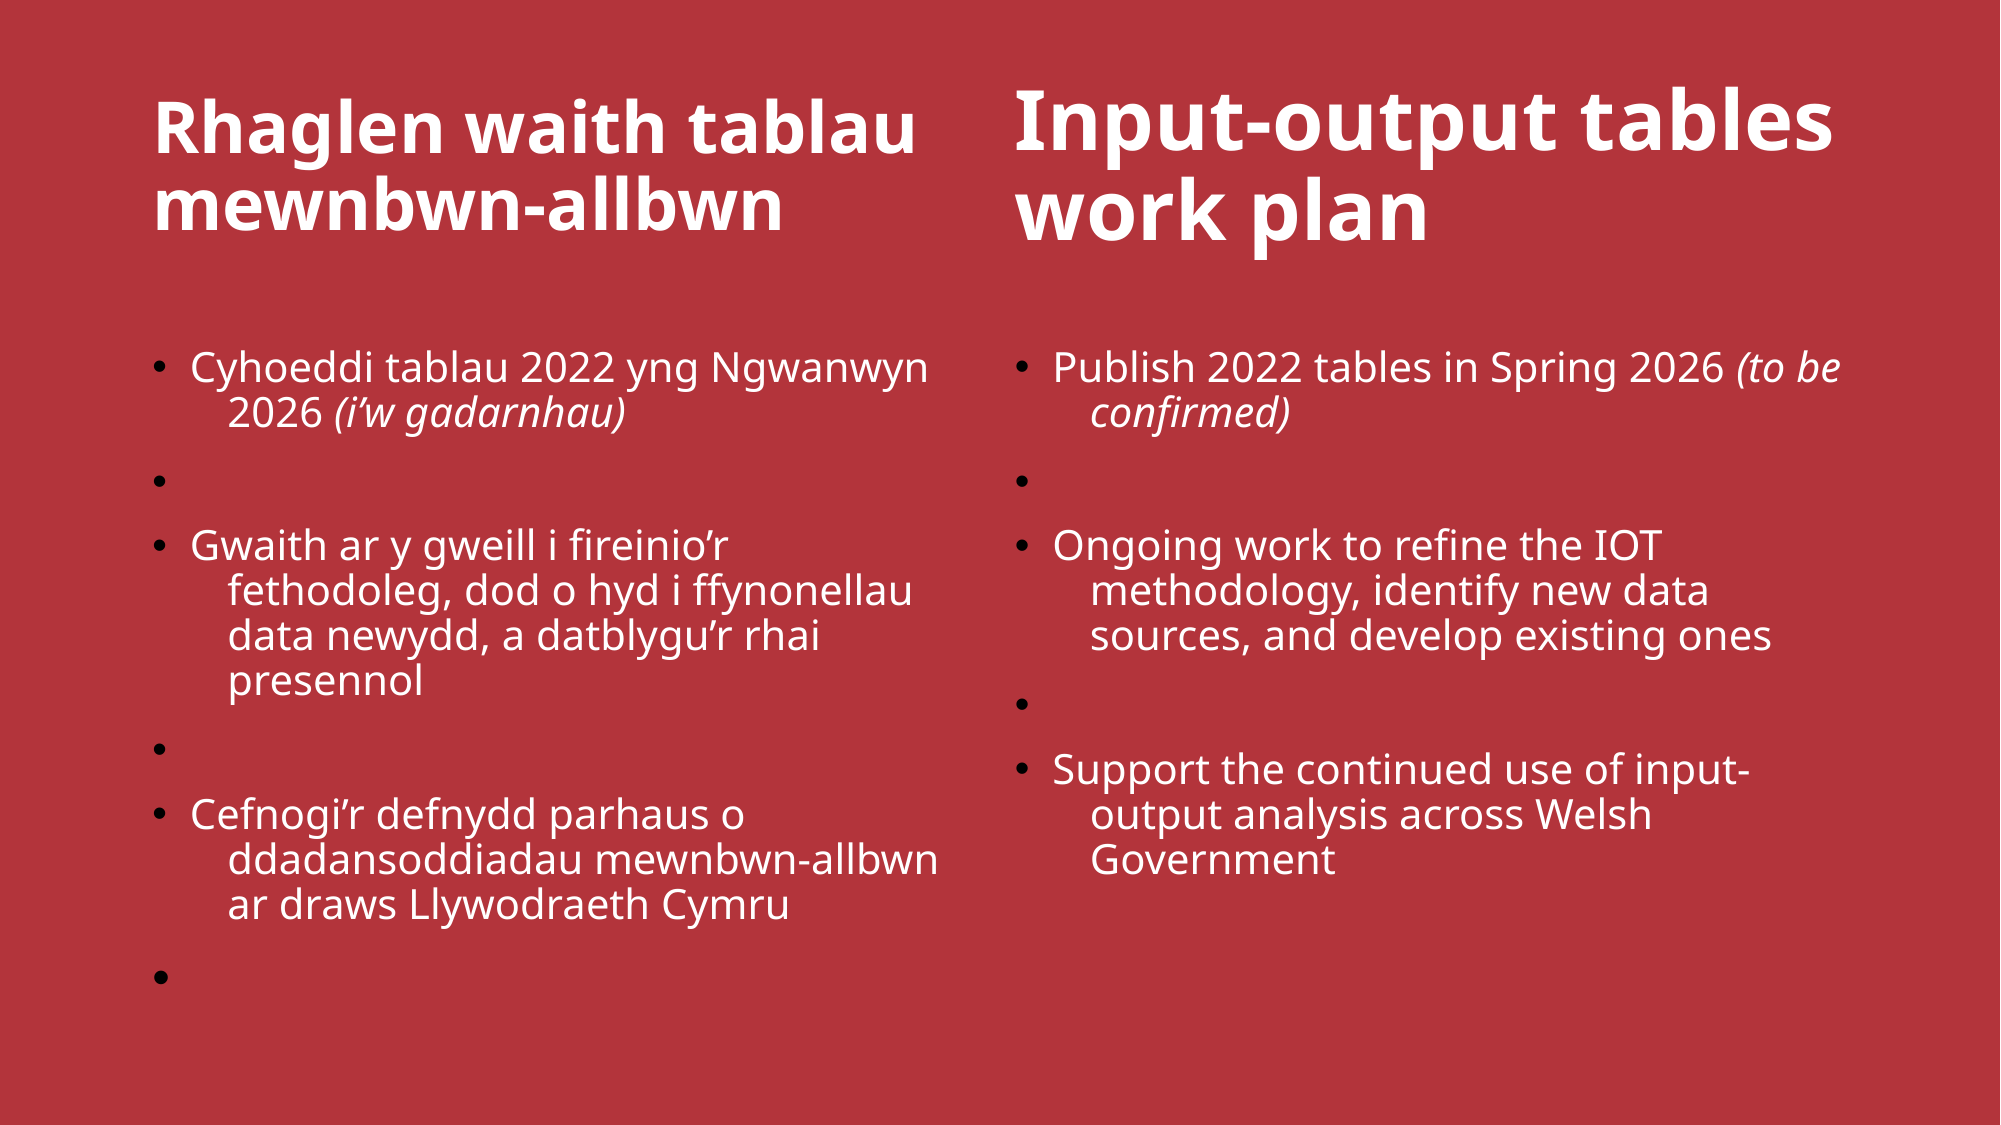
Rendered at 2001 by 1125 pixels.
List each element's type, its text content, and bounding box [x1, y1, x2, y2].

list Cyhoeddi tablau 2022 yng Ngwanwyn 2026 (i’w gadarnhau) Gwaith ar y gweill i fireinio’r fethodoleg, dod o hyd i ffynonellau data newydd, a datblygu’r rhai presennol Cefnogi’r defnydd parhaus o ddadansoddiadau mewnbwn-allbwn ar draws Llywodraeth Cymru [137, 338, 981, 1014]
text_box Publish 2022 tables in Spring 2026 (to be confirmed) Ongoing work to refine the IOT methodology, identify new data sources, and develop existing ones Support the continued use of input-output analysis across Welsh Government [999, 338, 1863, 1014]
title Rhaglen waith tablau mewnbwn-allbwn [137, 59, 1000, 278]
text_box Input-output tables work plan [1000, 59, 1863, 278]
